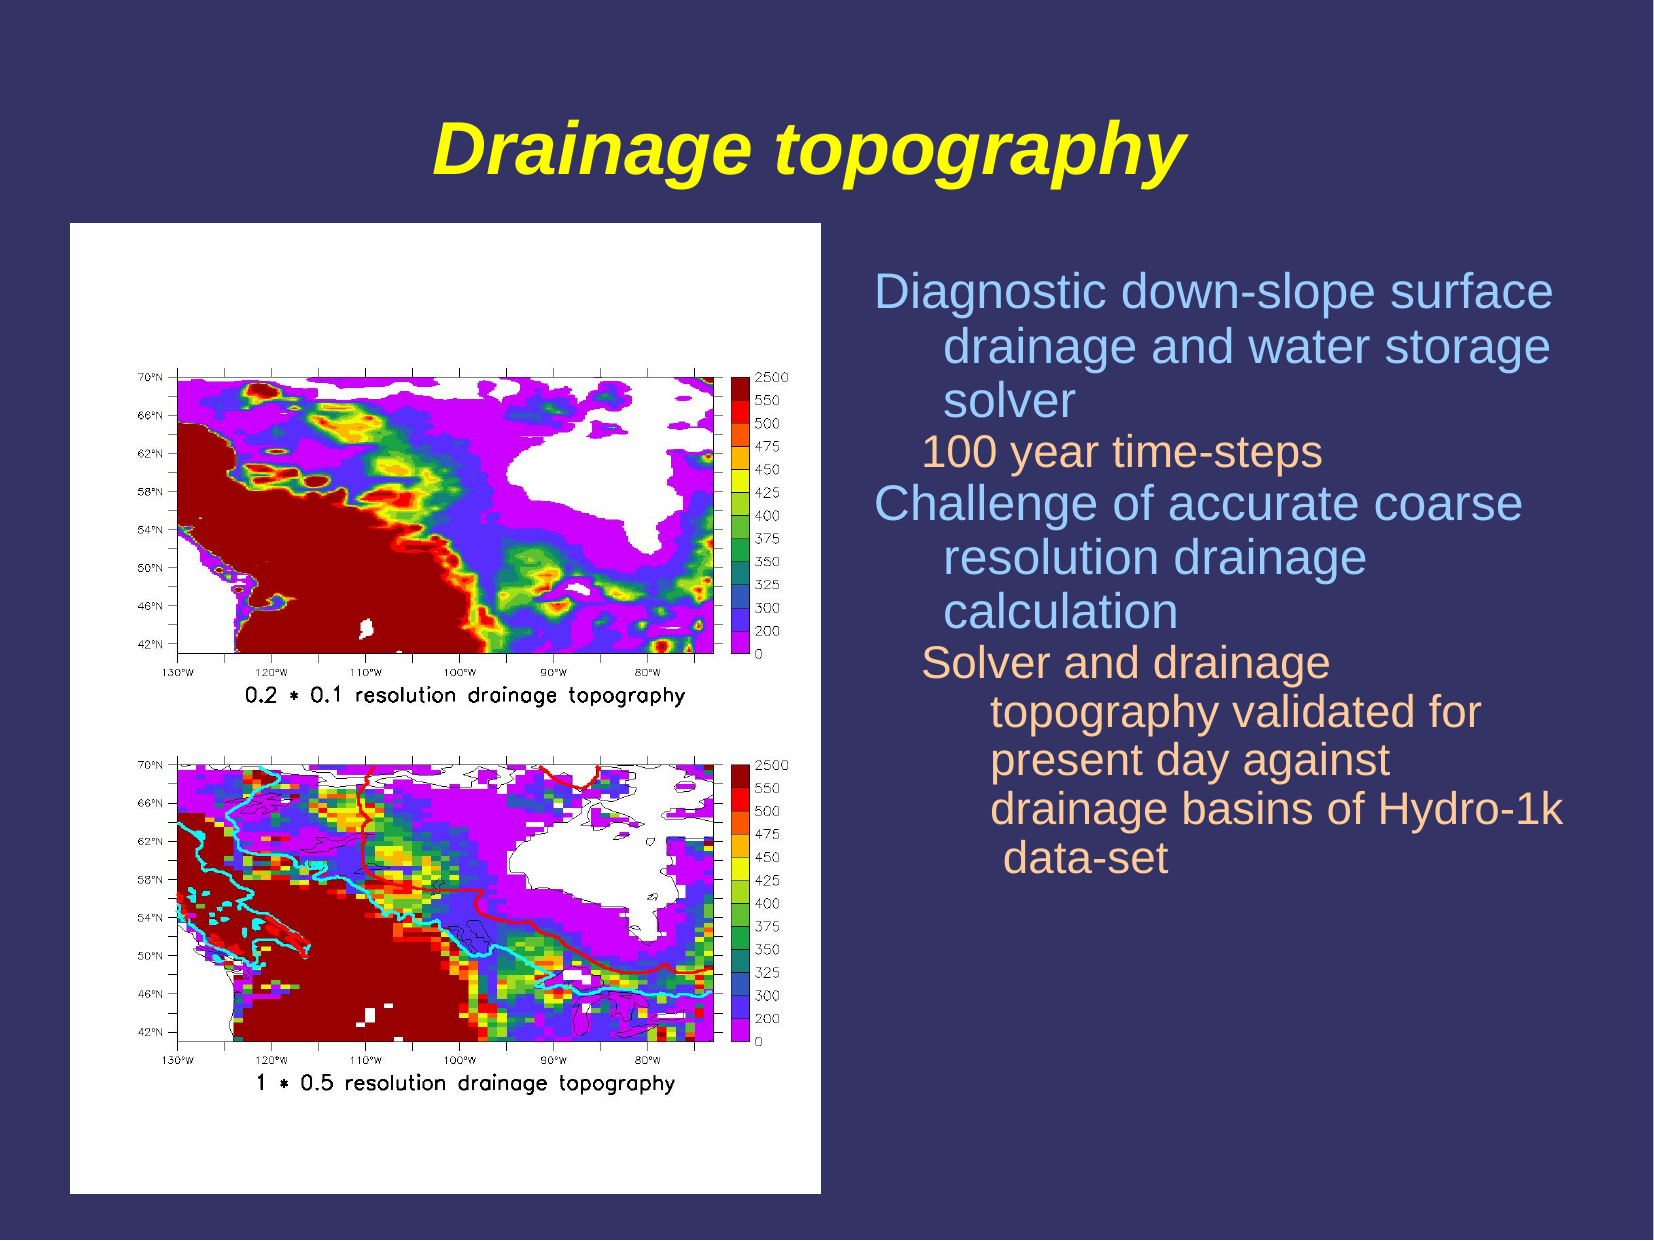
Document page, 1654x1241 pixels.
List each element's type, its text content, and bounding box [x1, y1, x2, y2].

picture [70, 223, 821, 1194]
title Drainage topography [103, 49, 1516, 250]
list Diagnostic down-slope surface drainage and water storage solver 100 year time-steps Challenge of accurate coarse resolution drainage calculation Solver and drainage topography validated for present day against drainage basins of Hydro-1k data-set [862, 265, 1573, 1159]
